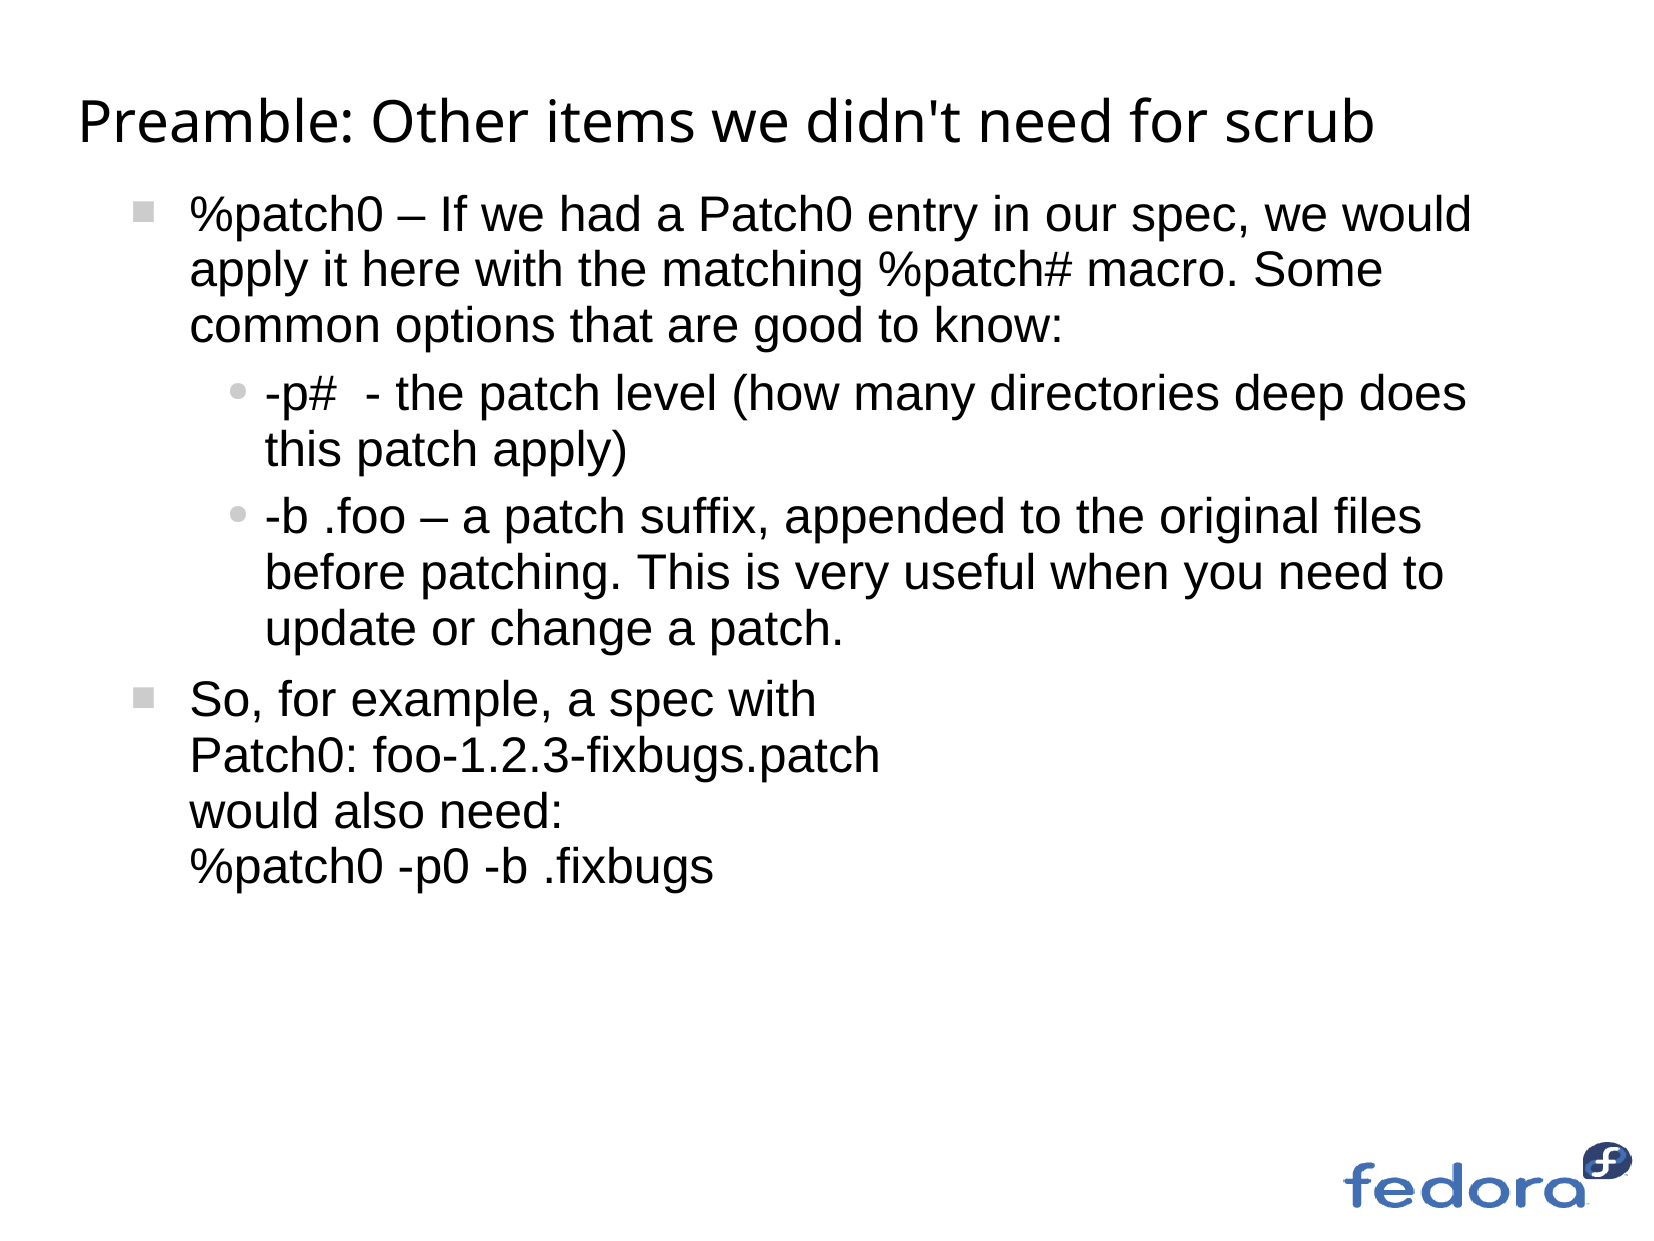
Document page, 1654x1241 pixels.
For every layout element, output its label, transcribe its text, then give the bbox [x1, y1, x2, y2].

picture [1332, 1124, 1651, 1227]
title Preamble: Other items we didn't need for scrub [77, 61, 1509, 180]
list %patch0 – If we had a Patch0 entry in our spec, we would apply it here with the matching %patch# macro. Some common options that are good to know: -p# - the patch level (how many directories deep does this patch apply) -b .foo – a patch suffix, appended to the original files before patching. This is very useful when you need to update or change a patch. So, for example, a spec with Patch0: foo-1.2.3-fixbugs.patch would also need: %patch0 -p0 -b .fixbugs [77, 185, 1500, 1095]
